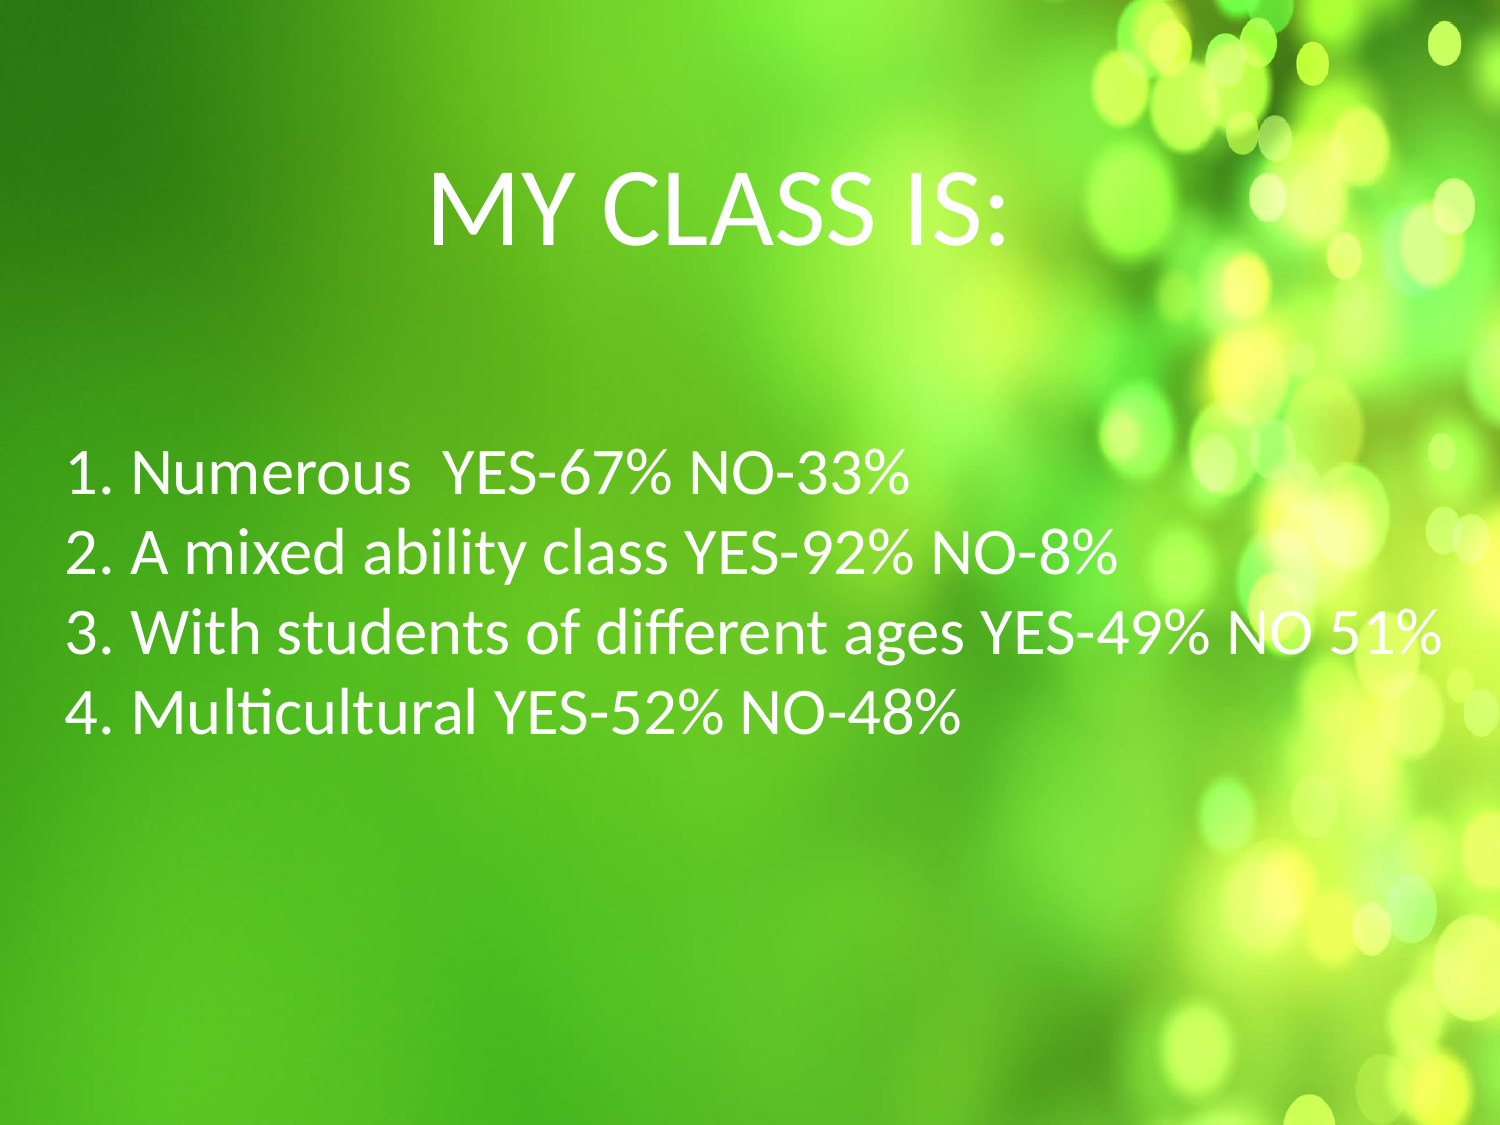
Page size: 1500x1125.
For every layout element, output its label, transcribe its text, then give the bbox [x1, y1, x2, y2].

text_box MY CLASS IS: [410, 125, 1029, 276]
picture [0, 0, 1500, 1125]
text_box 1. Numerous YES-67% NO-33% 2. A mixed ability class YES-92% NO-8% 3. With students of different ages YES-49% NO 51% 4. Multicultural YES-52% NO-48% [49, 420, 1460, 1026]
